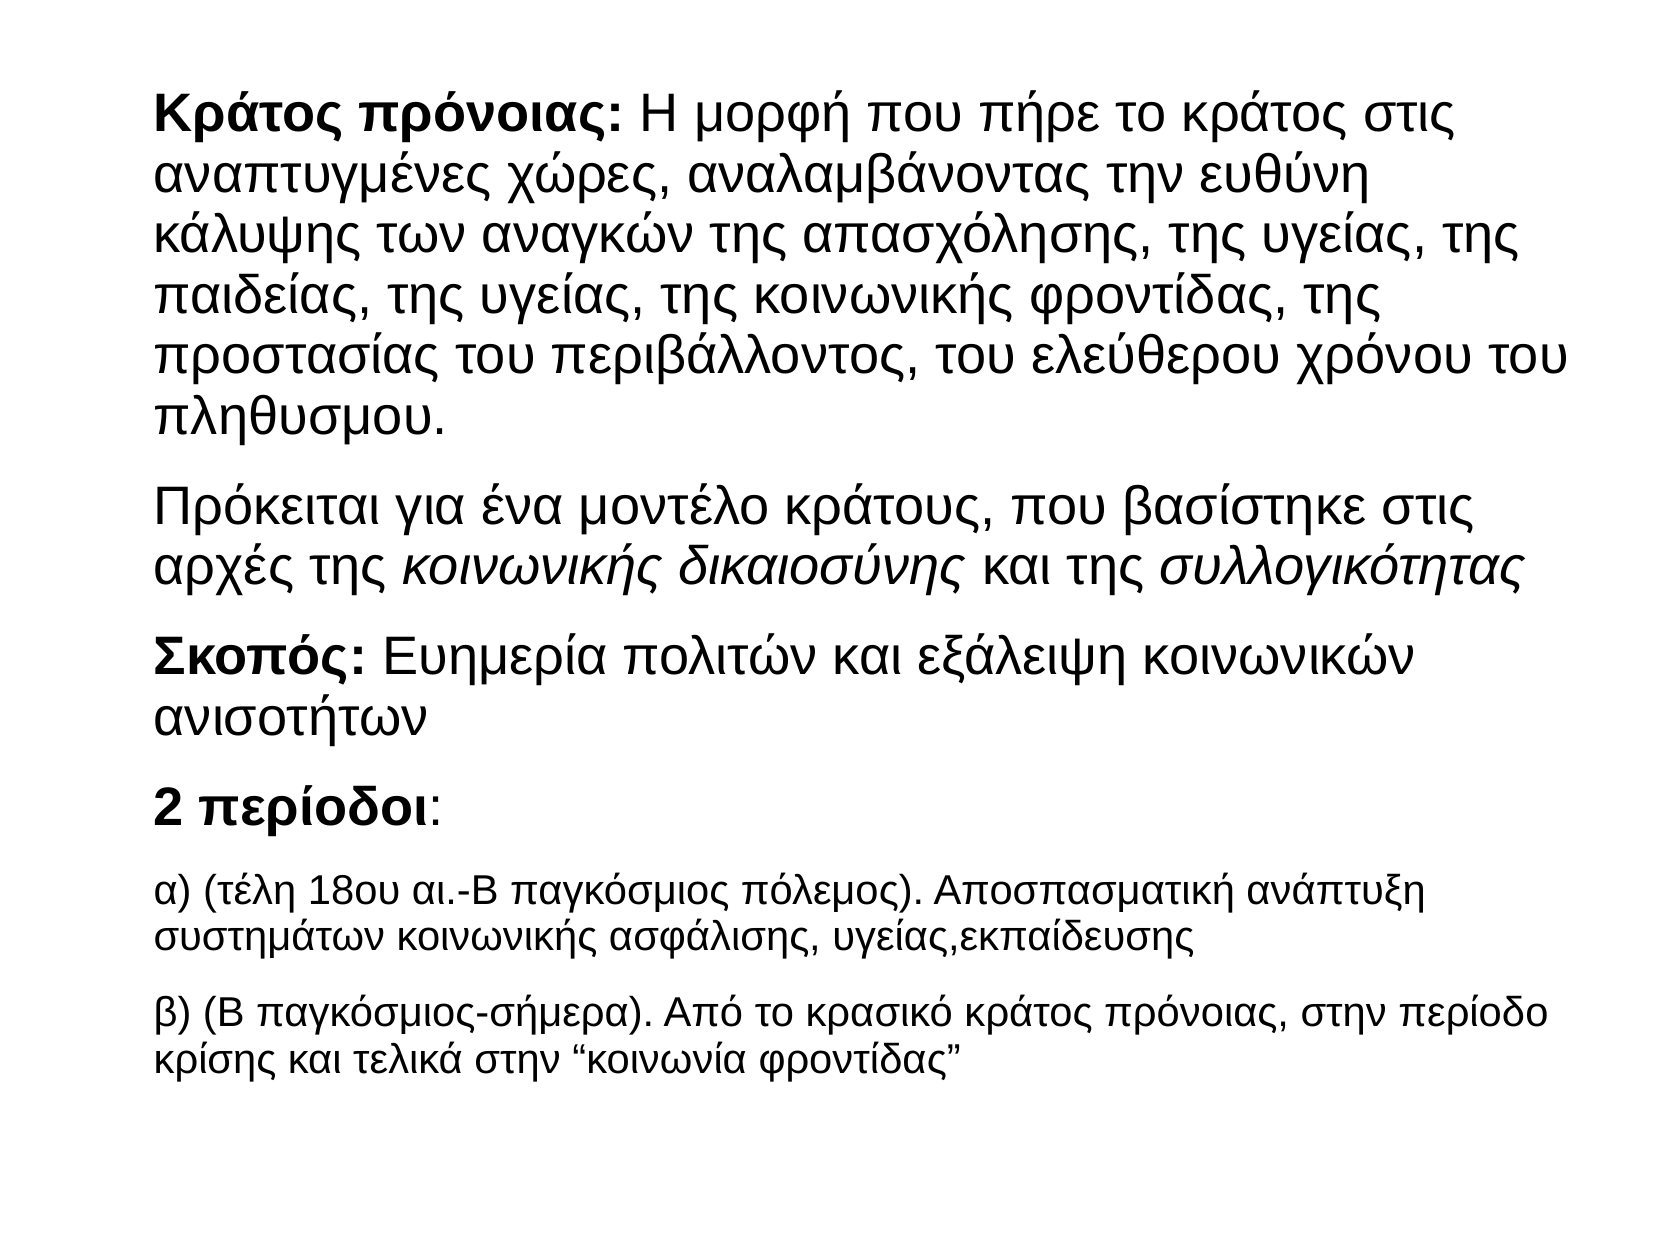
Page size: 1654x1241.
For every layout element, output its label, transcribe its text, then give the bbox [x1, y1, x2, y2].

list Κράτος πρόνοιας: Η μορφή που πήρε το κράτος στις αναπτυγμένες χώρες, αναλαμβάνοντας την ευθύνη κάλυψης των αναγκών της απασχόλησης, της υγείας, της παιδείας, της υγείας, της κοινωνικής φροντίδας, της προστασίας του περιβάλλοντος, του ελεύθερου χρόνου του πληθυσμου. Πρόκειται για ένα μοντέλο κράτους, που βασίστηκε στις αρχές της κοινωνικής δικαιοσύνης και της συλλογικότητας Σκοπός: Ευημερία πολιτών και εξάλειψη κοινωνικών ανισοτήτων 2 περίοδοι: α) (τέλη 18ου αι.-Β παγκόσμιος πόλεμος). Αποσπασματική ανάπτυξη συστημάτων κοινωνικής ασφάλισης, υγείας,εκπαίδευσης β) (Β παγκόσμιος-σήμερα). Από το κρασικό κράτος πρόνοιας, στην περίοδο κρίσης και τελικά στην “κοινωνία φροντίδας” [82, 82, 1571, 1165]
